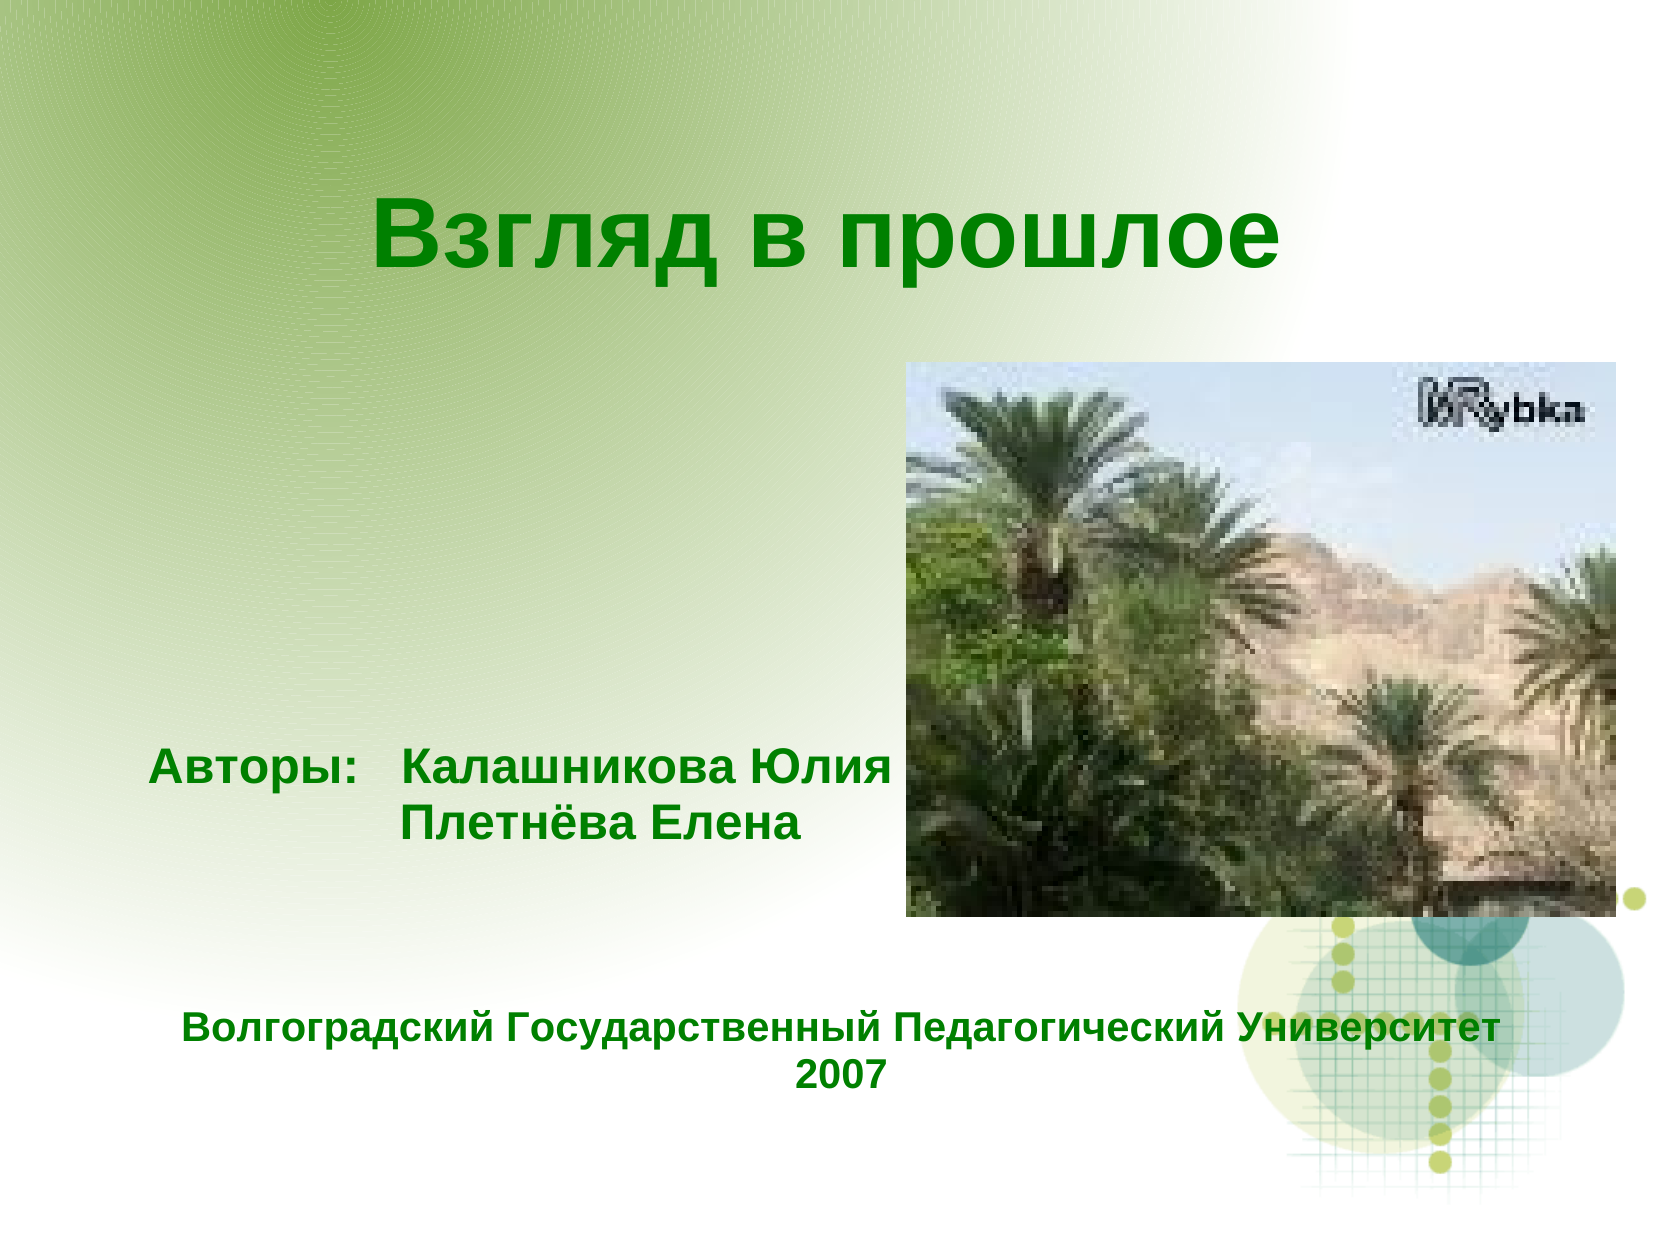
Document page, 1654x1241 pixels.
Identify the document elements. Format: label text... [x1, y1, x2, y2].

text_box Взгляд в прошлое [118, 177, 1536, 289]
text_box Авторы: Калашникова Юлия Плетнёва Елена [147, 738, 1359, 908]
text_box Волгоградский Государственный Педагогический Университет 2007 [177, 1003, 1506, 1099]
picture [906, 362, 1654, 1211]
